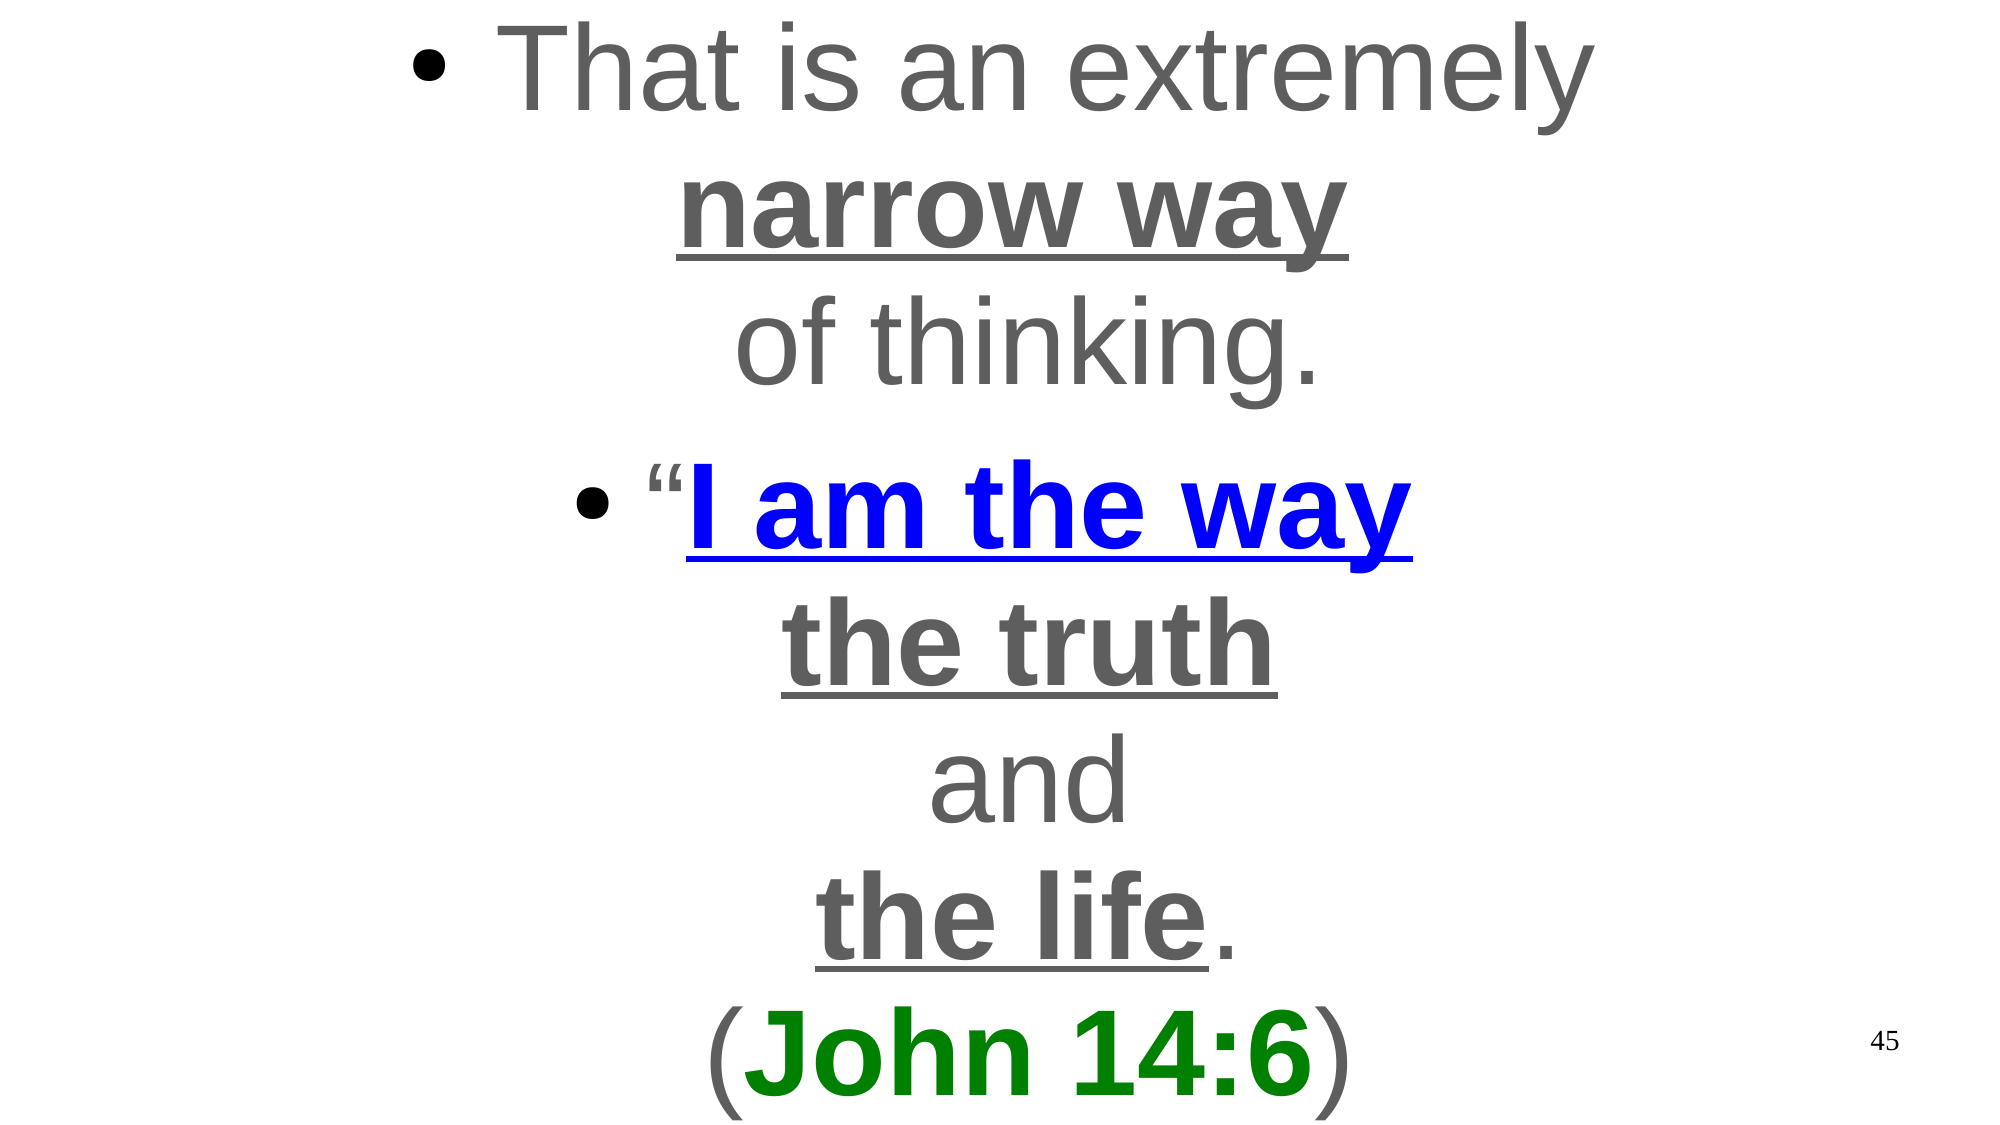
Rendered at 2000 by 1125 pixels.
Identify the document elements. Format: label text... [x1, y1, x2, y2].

list That is an extremely narrow way of thinking. “I am the way the truth and the life. (John 14:6) [0, 0, 1996, 1123]
